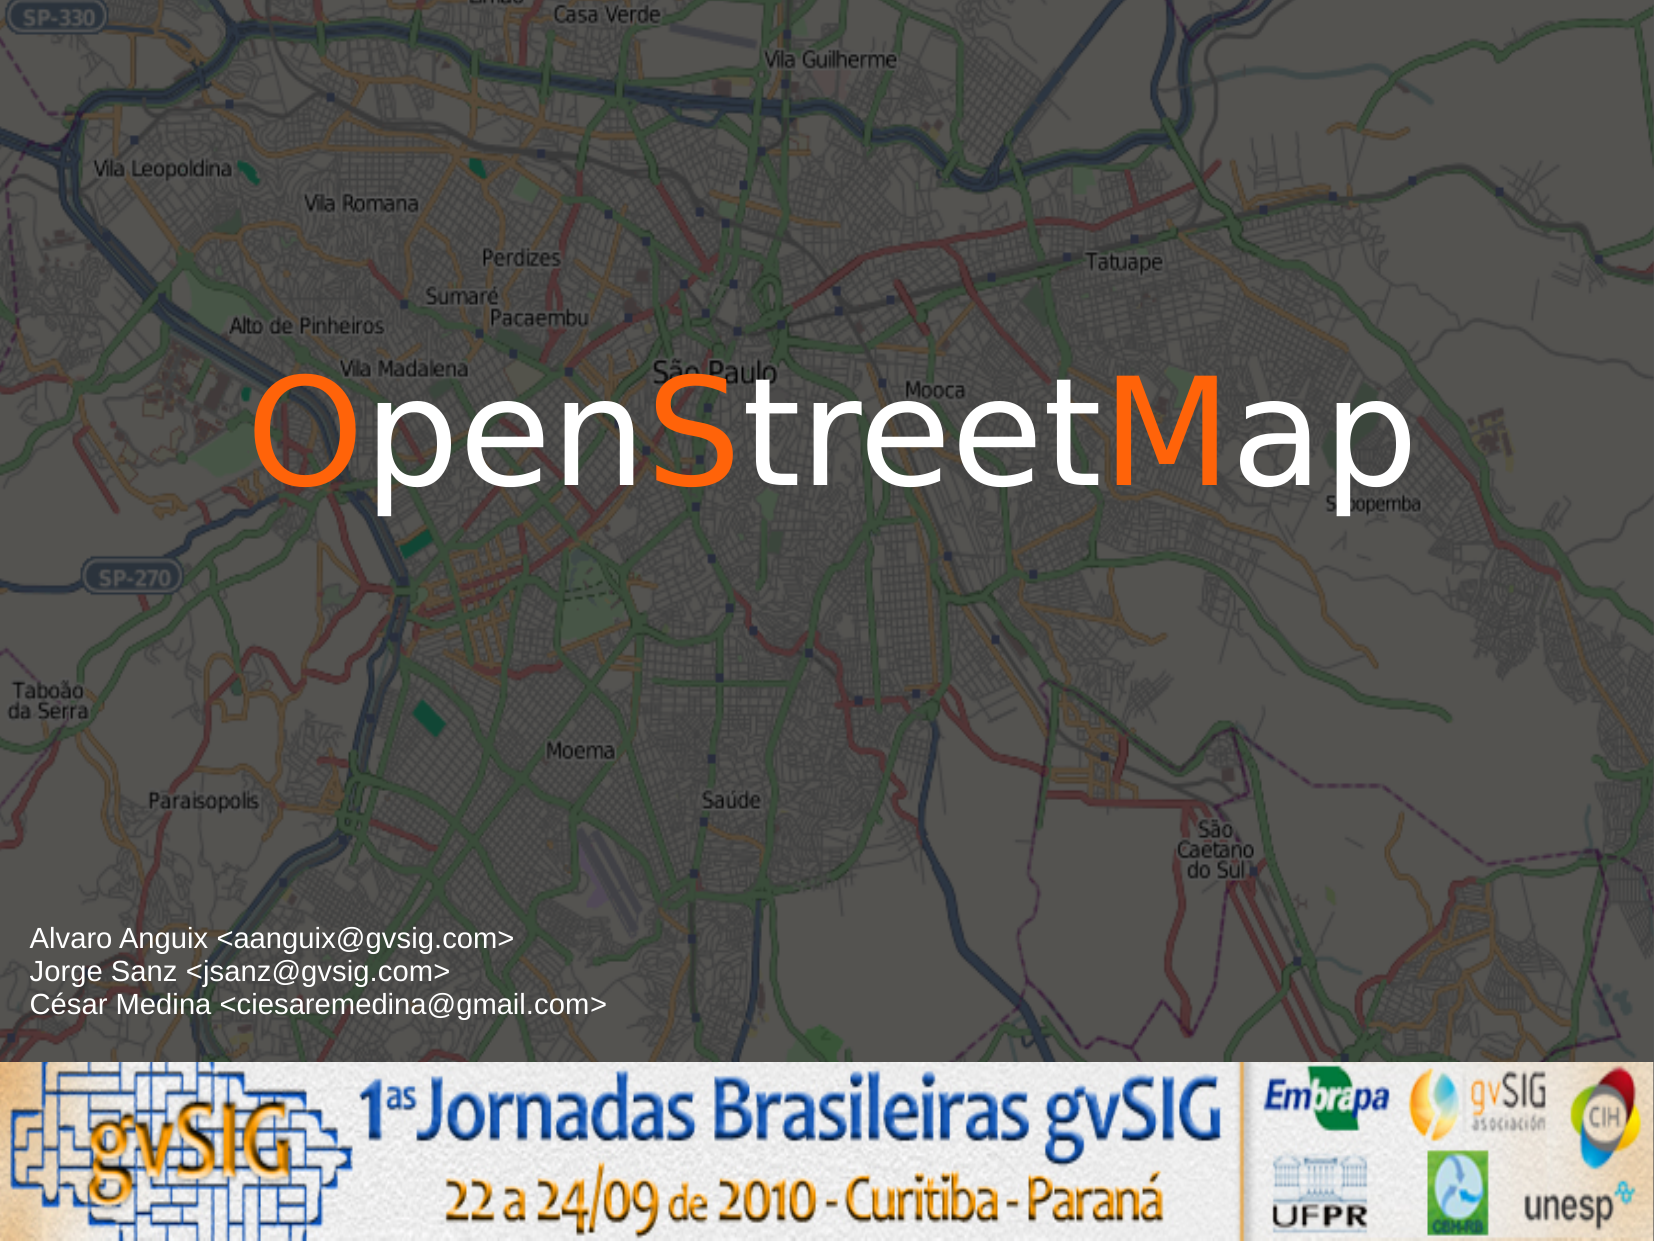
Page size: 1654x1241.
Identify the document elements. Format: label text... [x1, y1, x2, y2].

picture [0, 0, 1654, 1241]
subtitle Alvaro Anguix <aanguix@gvsig.com> Jorge Sanz <jsanz@gvsig.com> César Medina <ciesaremedina@gmail.com> [29, 879, 650, 1062]
title OpenStreetMap [88, 330, 1577, 538]
